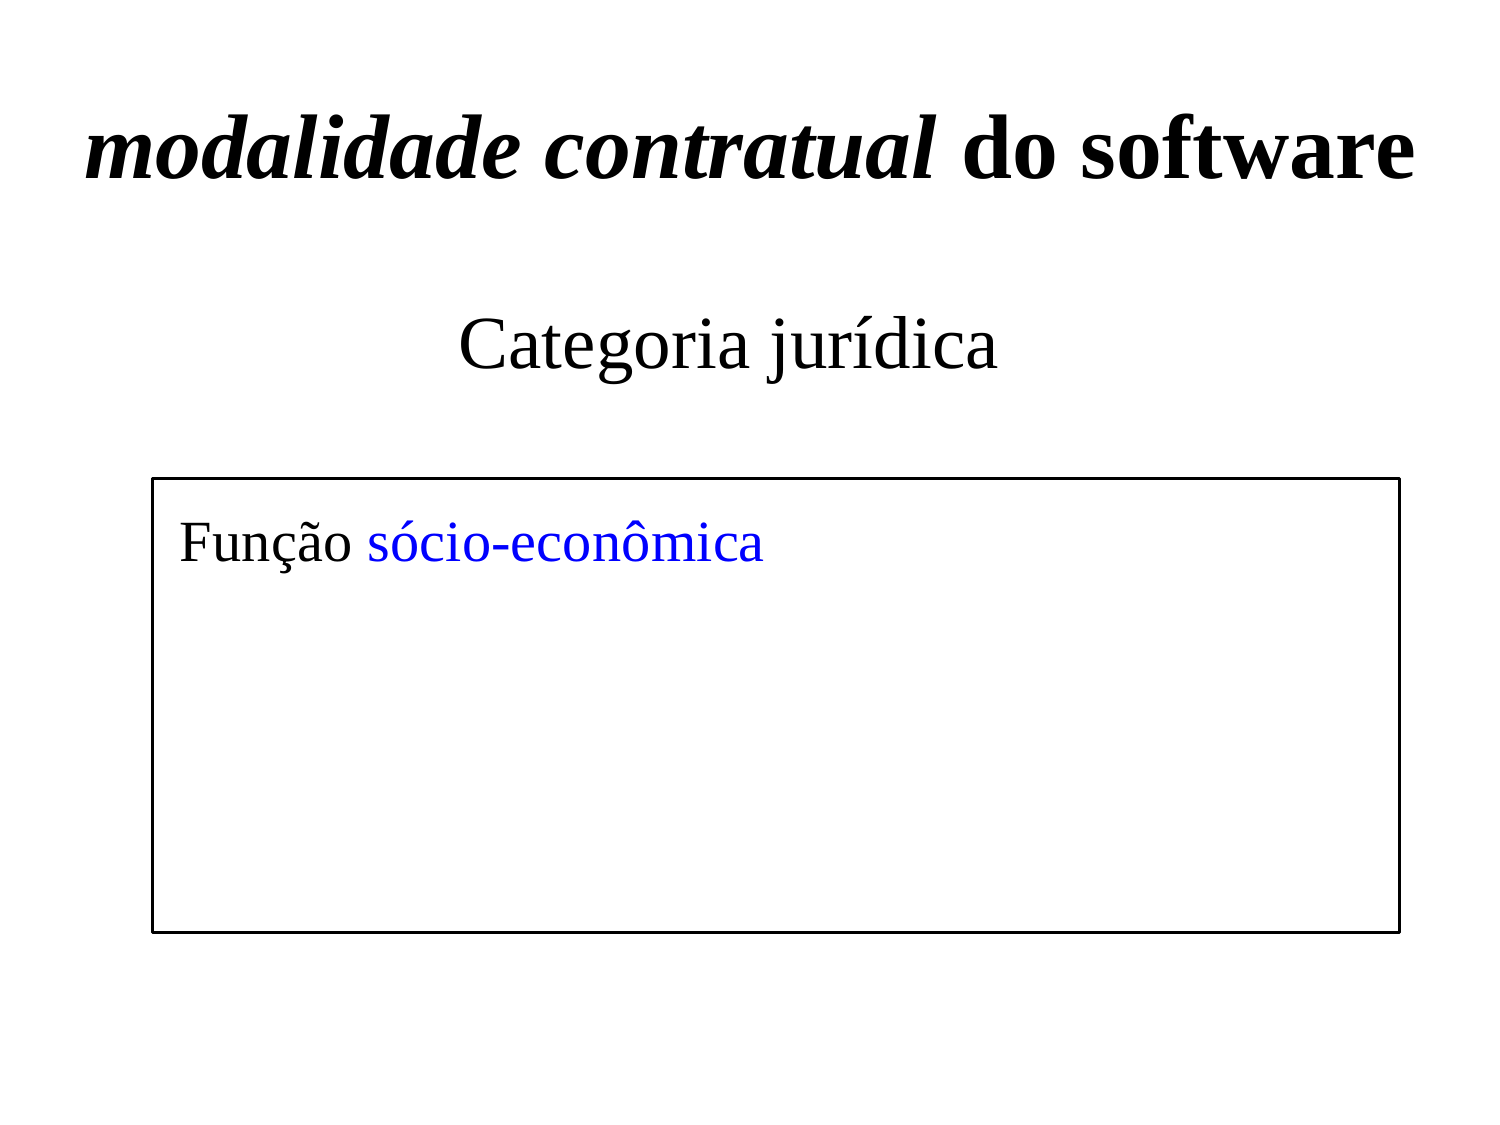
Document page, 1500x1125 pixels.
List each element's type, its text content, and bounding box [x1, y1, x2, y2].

text_box Função sócio-econômica De cunho comercial, industrial ou consumista Derivada do instrumento jurídico que o licencia [152, 478, 1400, 933]
text_box Categoria jurídica [443, 297, 1015, 385]
title modalidade contratual do software [45, 78, 1456, 218]
